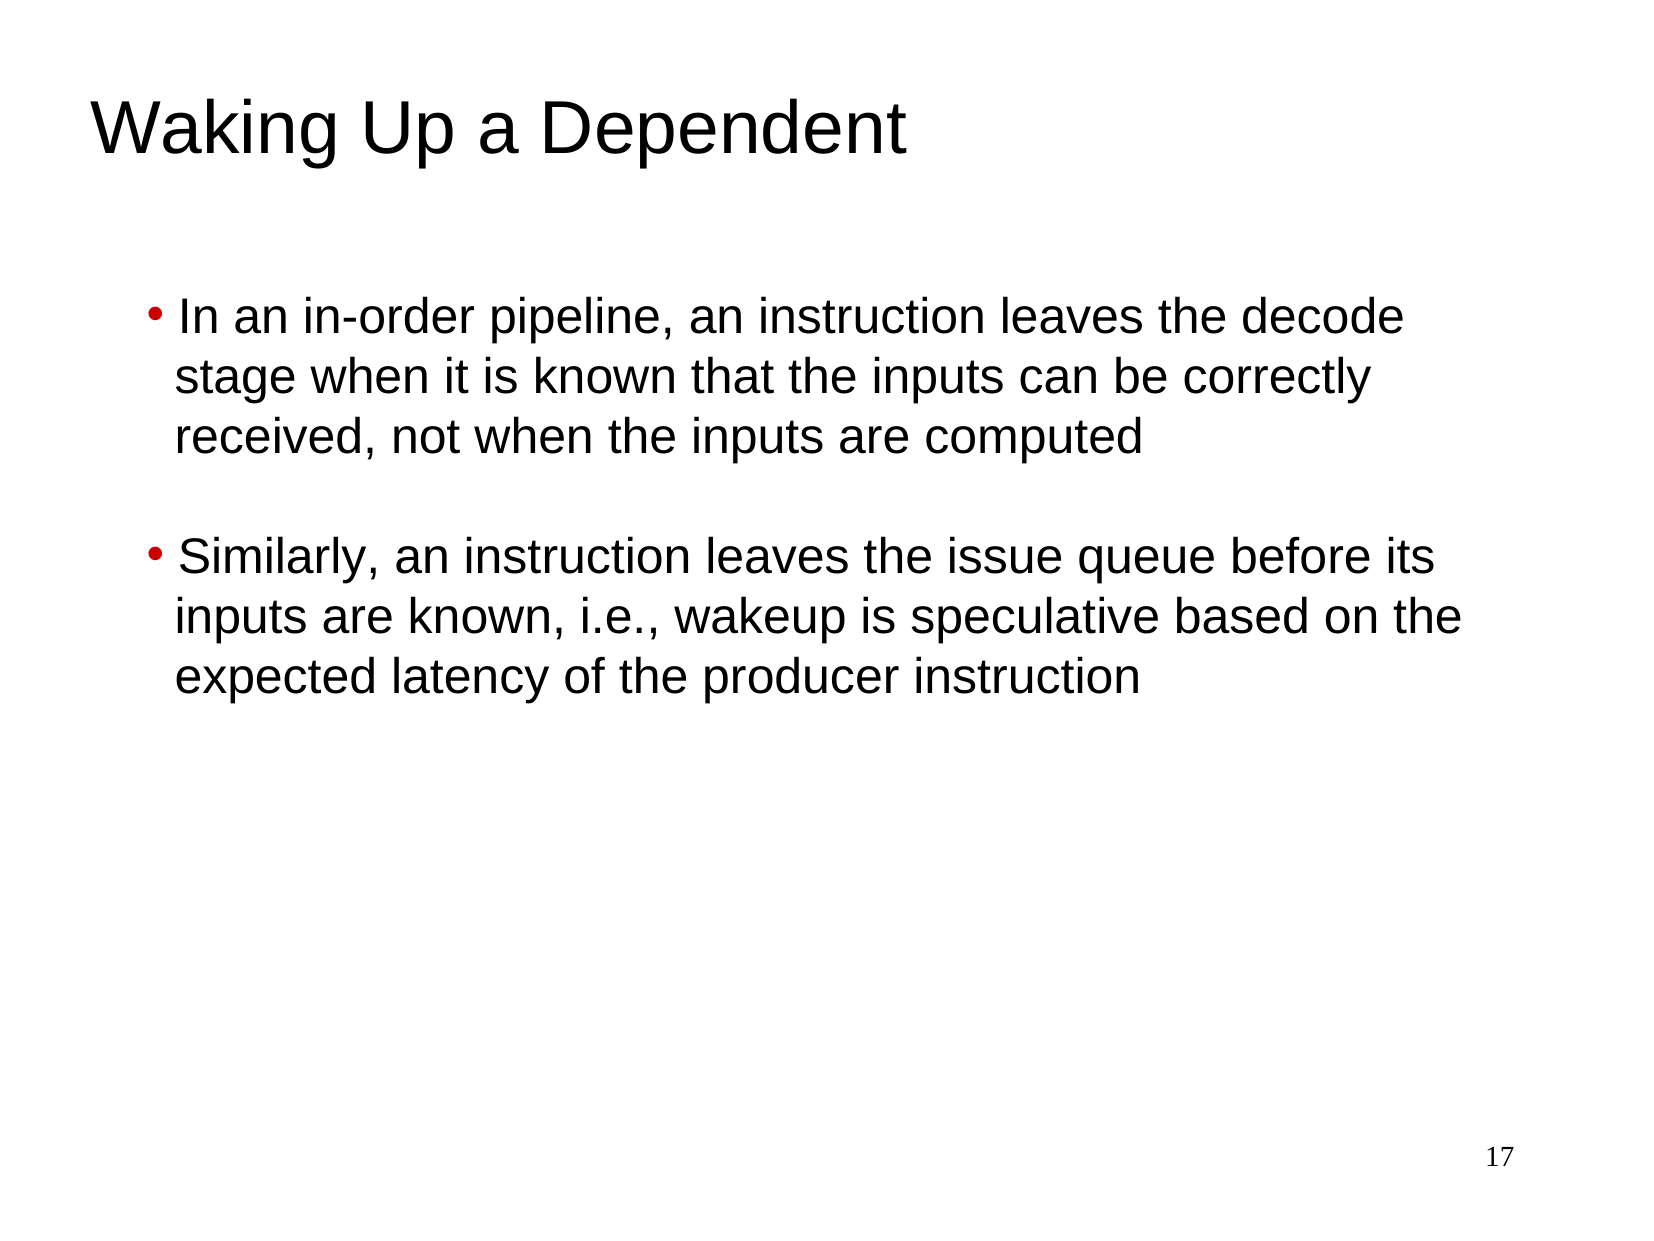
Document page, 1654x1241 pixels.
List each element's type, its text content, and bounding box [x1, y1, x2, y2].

text_box <number> [1184, 1129, 1530, 1213]
text_box In an in-order pipeline, an instruction leaves the decode stage when it is known that the inputs can be correctly received, not when the inputs are computed Similarly, an instruction leaves the issue queue before its inputs are known, i.e., wakeup is speculative based on the expected latency of the producer instruction [131, 275, 1479, 891]
text_box Waking Up a Dependent [75, 71, 923, 177]
